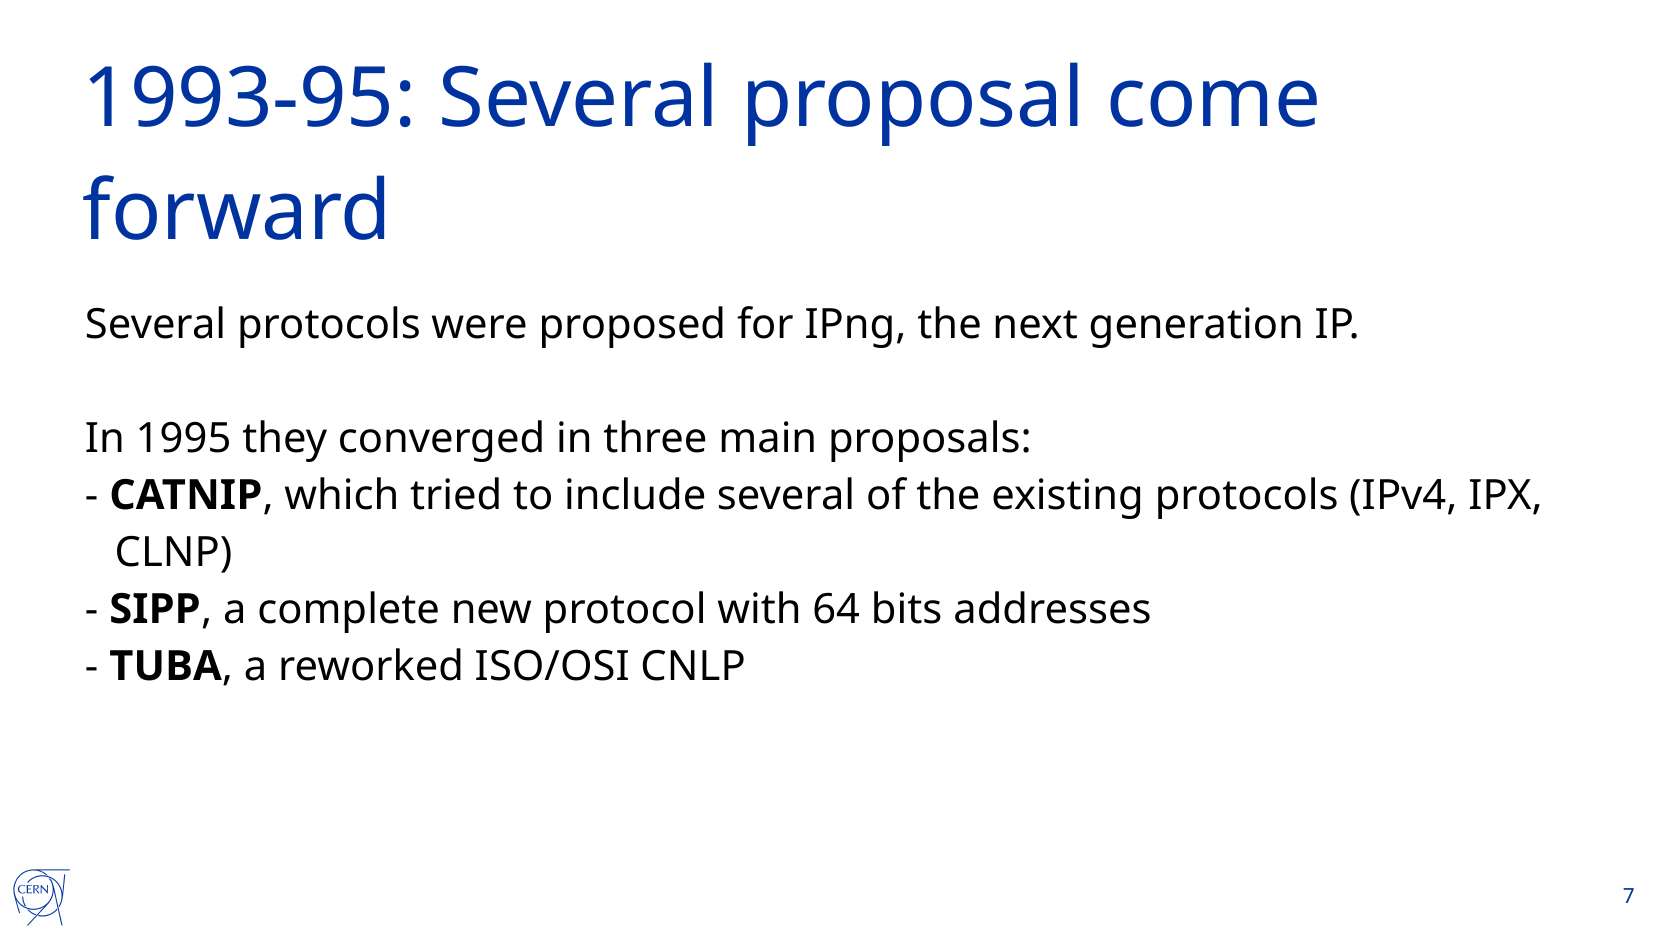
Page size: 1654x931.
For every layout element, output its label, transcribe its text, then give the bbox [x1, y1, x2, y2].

title 1993-95: Several proposal come forward [82, 37, 1625, 247]
text_box Several protocols were proposed for IPng, the next generation IP. In 1995 they converged in three main proposals: - CATNIP, which tried to include several of the existing protocols (IPv4, IPX, CLNP) - SIPP, a complete new protocol with 64 bits addresses - TUBA, a reworked ISO/OSI CNLP [70, 172, 1595, 798]
picture [0, 850, 127, 931]
